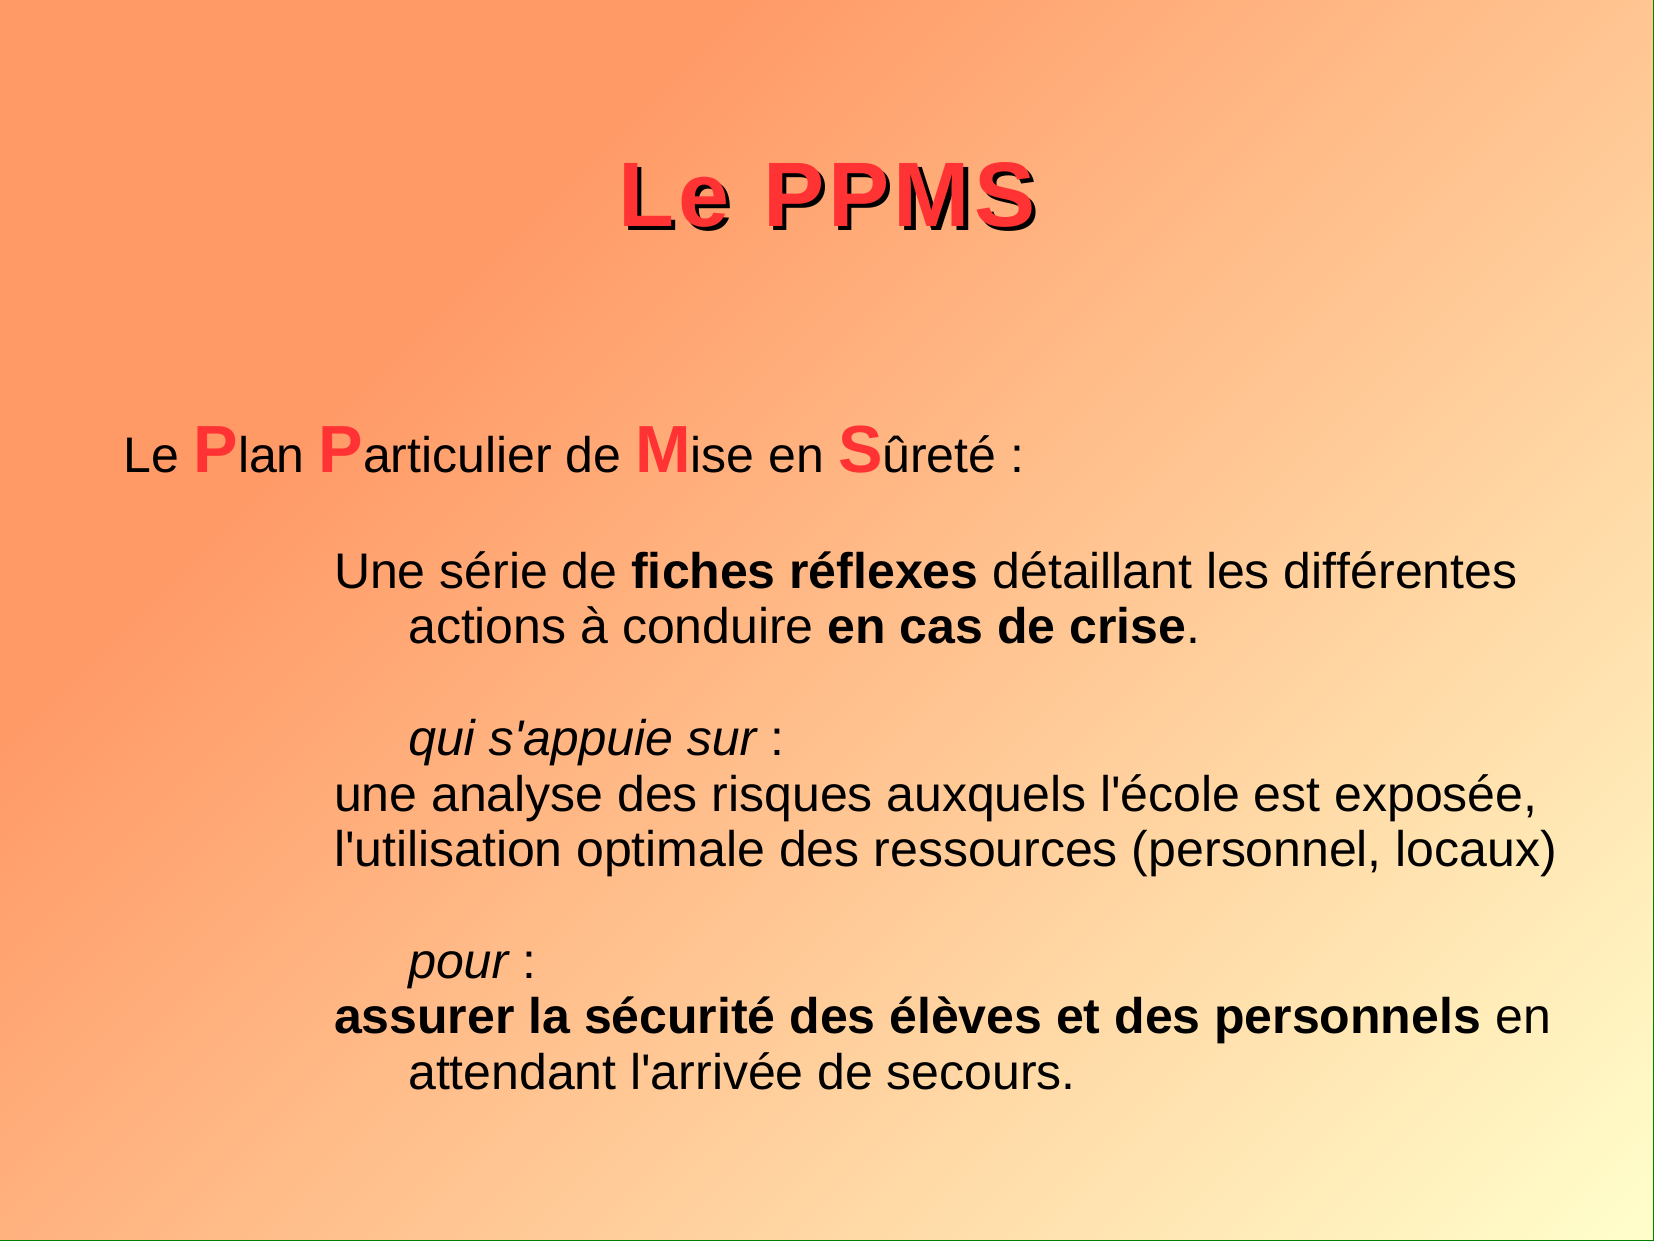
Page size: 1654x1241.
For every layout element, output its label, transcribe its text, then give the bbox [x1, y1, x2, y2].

text_box [0, 0, 1654, 1241]
text_box Le Plan Particulier de Mise en Sûreté : Une série de fiches réflexes détaillant les différentes actions à conduire en cas de crise. qui s'appuie sur : une analyse des risques auxquels l'école est exposée, l'utilisation optimale des ressources (personnel, locaux) pour : assurer la sécurité des élèves et des personnels en attendant l'arrivée de secours. [118, 348, 1565, 1165]
title Le PPMS [121, 91, 1534, 299]
